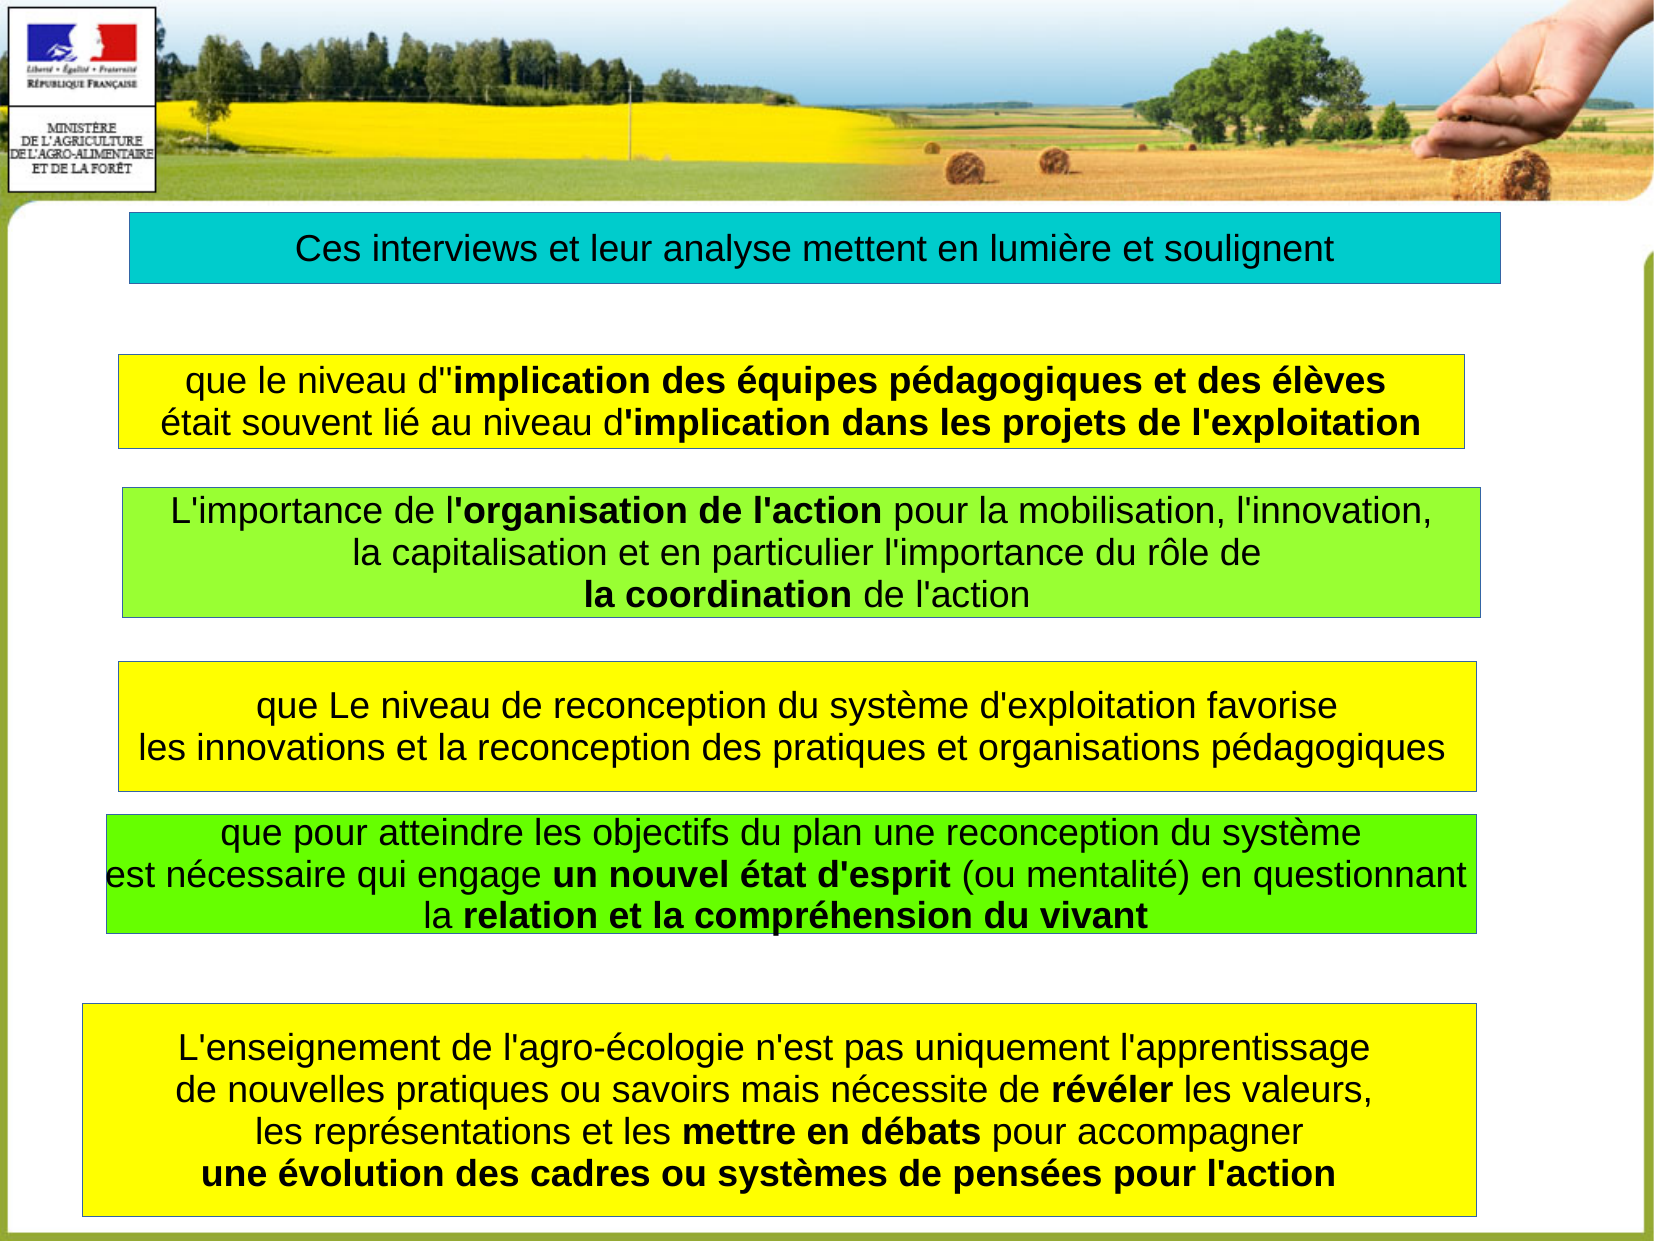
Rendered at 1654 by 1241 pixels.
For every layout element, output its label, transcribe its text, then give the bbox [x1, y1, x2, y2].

picture [0, 0, 1654, 1241]
text_box L'importance de l'organisation de l'action pour la mobilisation, l'innovation, la capitalisation et en particulier l'importance du rôle de la coordination de l'action [122, 487, 1481, 618]
text_box Ces interviews et leur analyse mettent en lumière et soulignent [129, 212, 1501, 284]
text_box que pour atteindre les objectifs du plan une reconception du système est nécessaire qui engage un nouvel état d'esprit (ou mentalité) en questionnant la relation et la compréhension du vivant [106, 814, 1477, 934]
text_box L'enseignement de l'agro-écologie n'est pas uniquement l'apprentissage de nouvelles pratiques ou savoirs mais nécessite de révéler les valeurs, les représentations et les mettre en débats pour accompagner une évolution des cadres ou systèmes de pensées pour l'action [82, 1003, 1477, 1217]
text_box que le niveau d''implication des équipes pédagogiques et des élèves était souvent lié au niveau d'implication dans les projets de l'exploitation [118, 354, 1465, 449]
text_box que Le niveau de reconception du système d'exploitation favorise les innovations et la reconception des pratiques et organisations pédagogiques [118, 661, 1477, 792]
